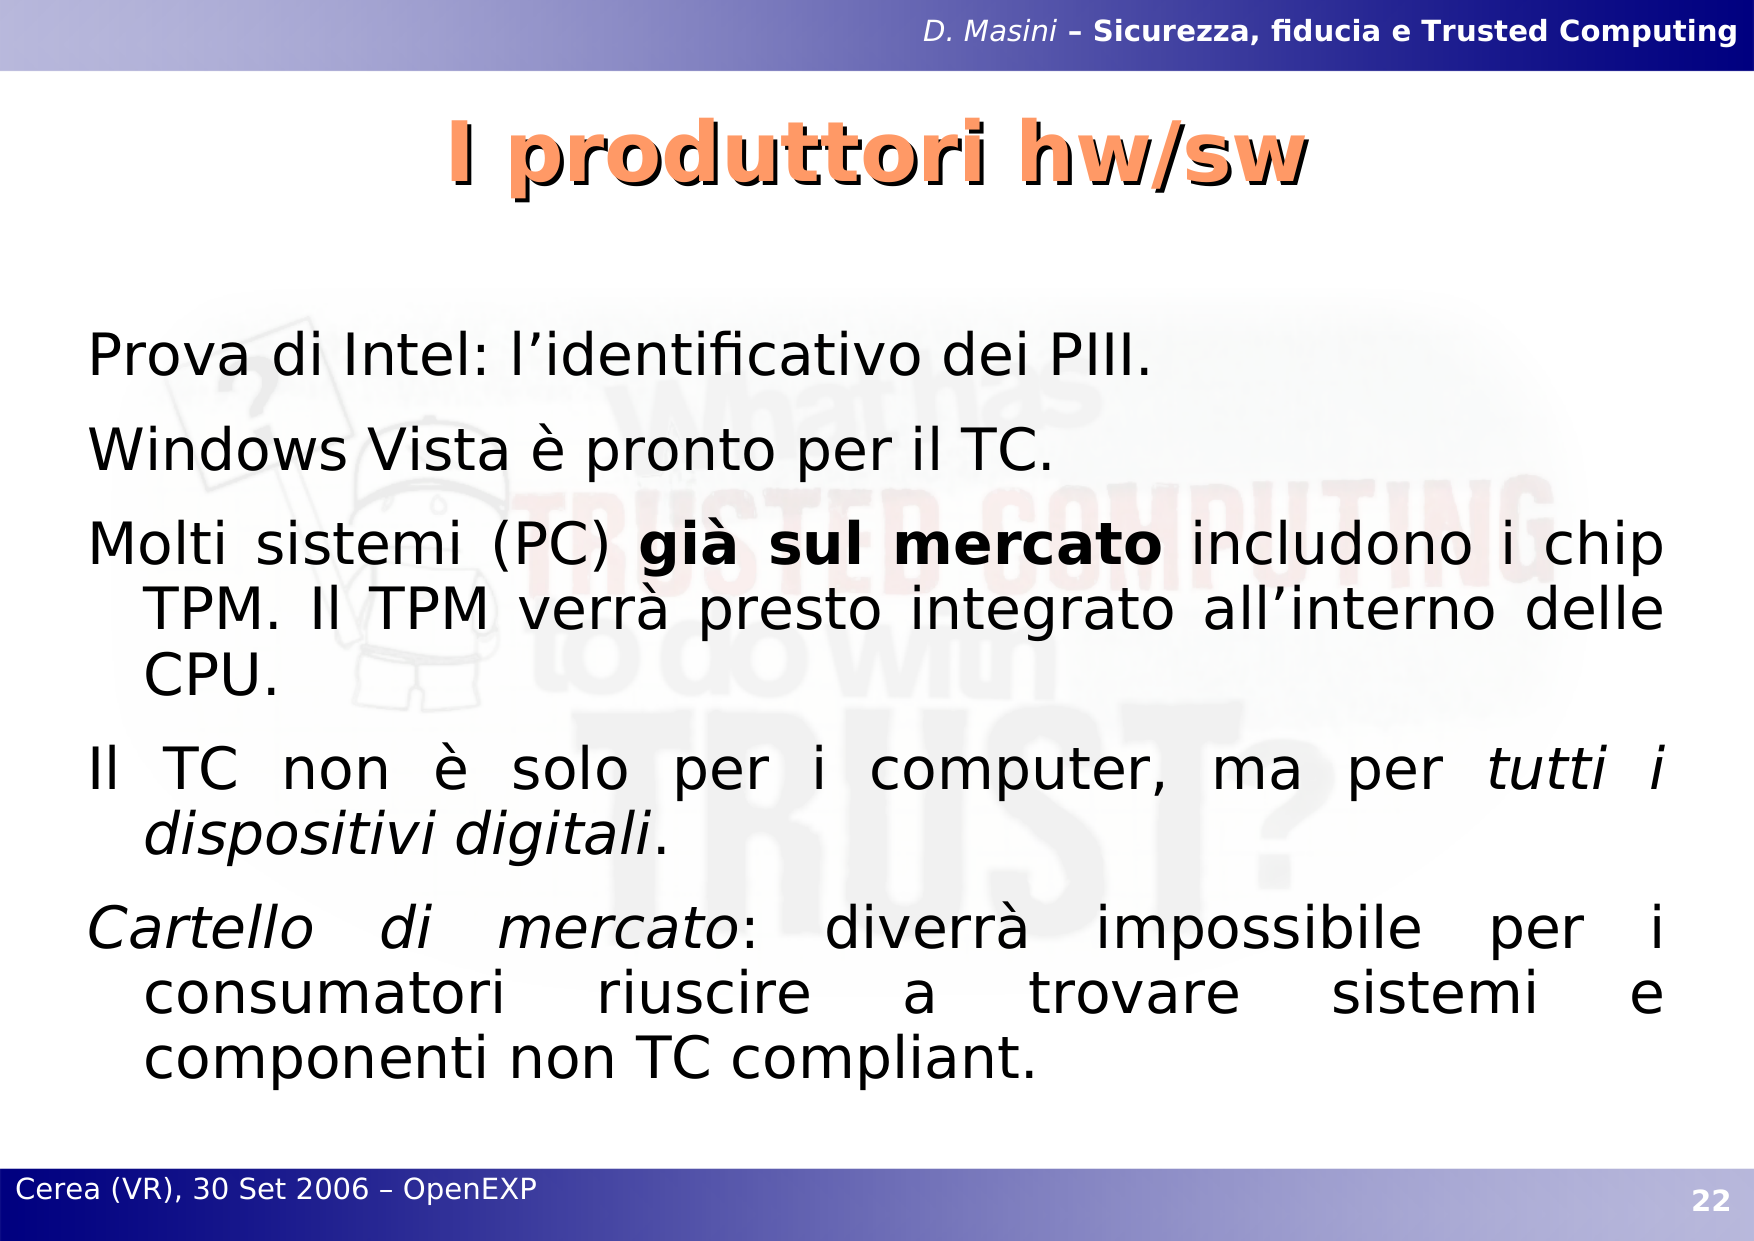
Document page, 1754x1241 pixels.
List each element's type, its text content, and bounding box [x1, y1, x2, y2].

text_box D. Masini – Sicurezza, fiducia e Trusted Computing [602, 7, 1754, 63]
list Prova di Intel: l’identificativo dei PIII. Windows Vista è pronto per il TC. Molti sistemi (PC) già sul mercato includono i chip TPM. Il TPM verrà presto integrato all’interno delle CPU. Il TC non è solo per i computer, ma per tutti i dispositivi digitali. Cartello di mercato: diverrà impossibile per i consumatori riuscire a trovare sistemi e componenti non TC compliant. [87, 323, 1667, 1146]
text_box Cerea (VR), 30 Set 2006 – OpenEXP [0, 1175, 1314, 1234]
title I produttori hw/sw [87, 49, 1667, 257]
picture [0, 0, 1754, 1241]
text_box <numero> [1641, 1185, 1732, 1223]
